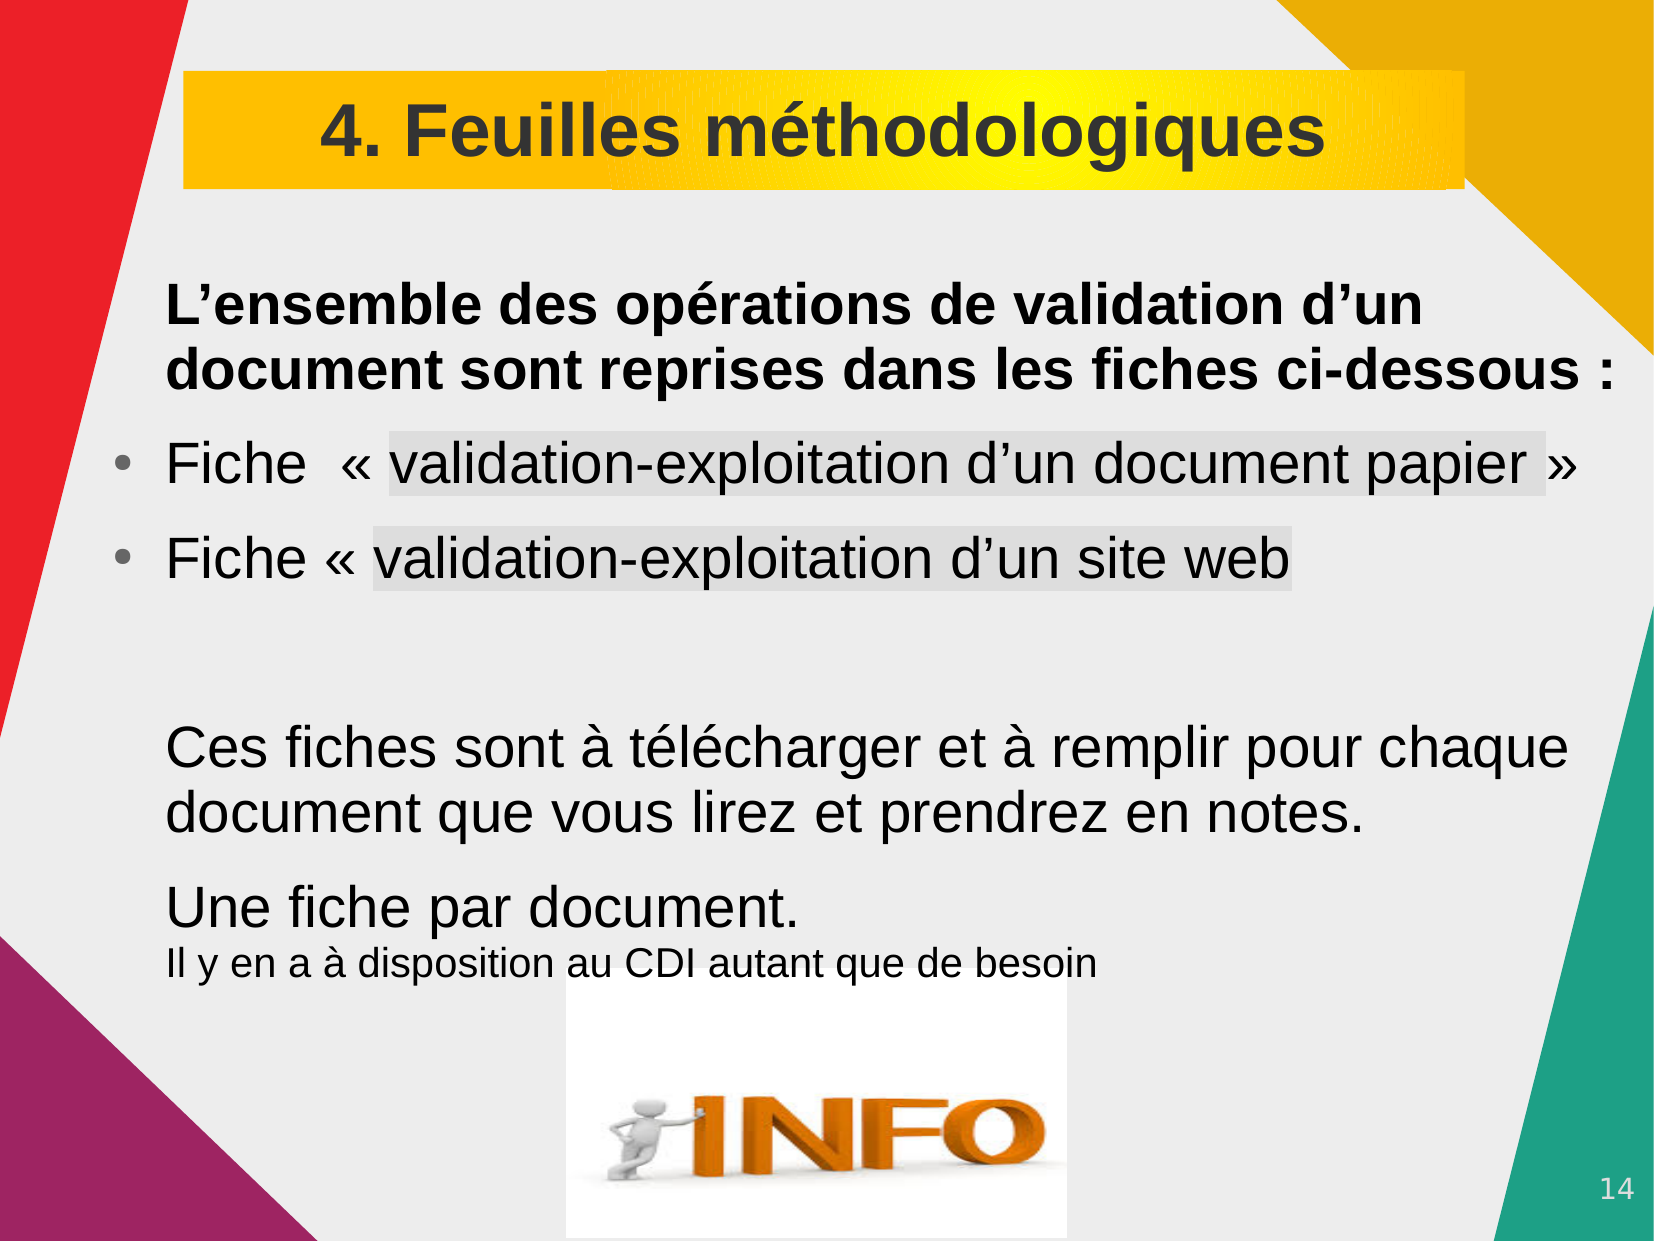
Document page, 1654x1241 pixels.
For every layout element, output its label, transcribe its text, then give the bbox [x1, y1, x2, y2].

picture [566, 1003, 1067, 1238]
title 4. Feuilles méthodologiques [183, 70, 1465, 190]
list L’ensemble des opérations de validation d’un document sont reprises dans les fiches ci-dessous : Fiche « validation-exploitation d’un document papier » Fiche « validation-exploitation d’un site web Ces fiches sont à télécharger et à remplir pour chaque document que vous lirez et prendrez en notes. Une fiche par document. Il y en a à disposition au CDI autant que de besoin [94, 271, 1622, 1003]
